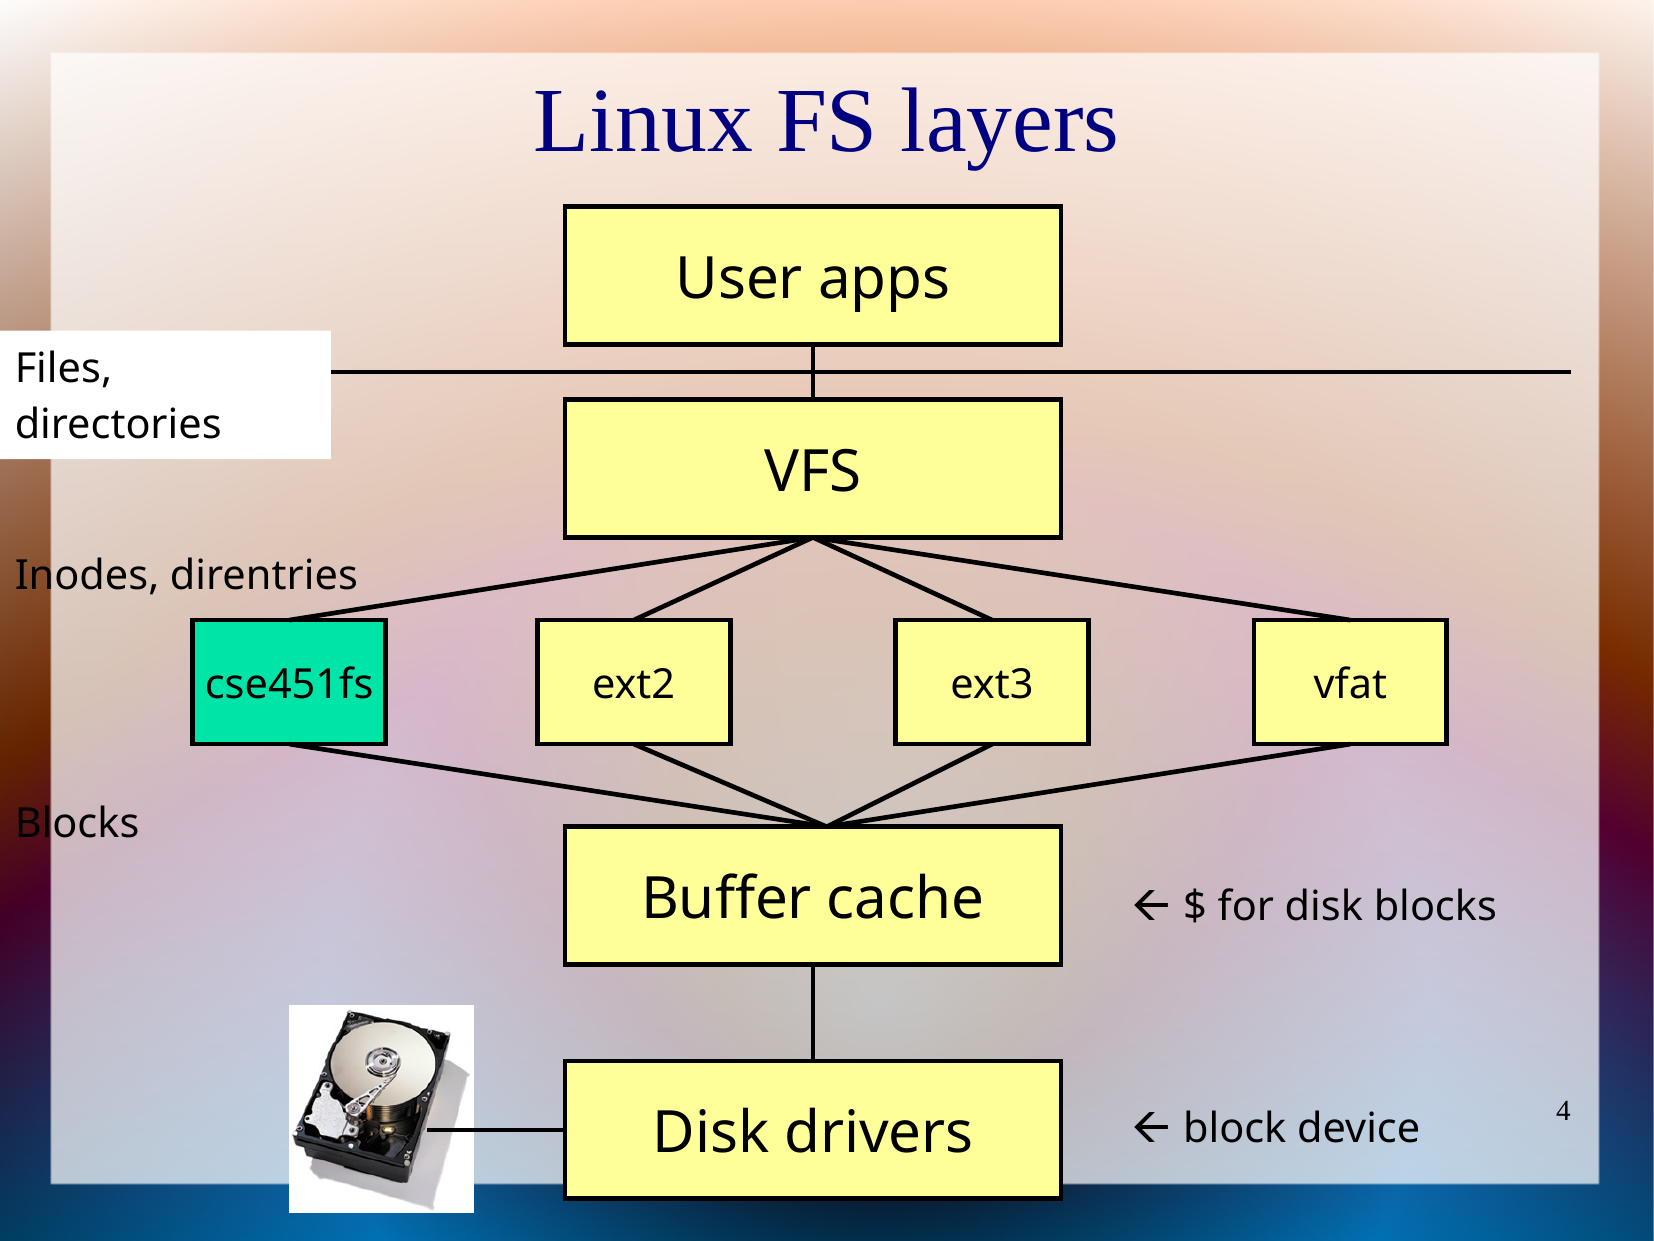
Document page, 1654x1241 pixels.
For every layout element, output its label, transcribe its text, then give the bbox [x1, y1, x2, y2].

text_box ext2 [537, 620, 731, 745]
text_box  block device [1116, 1091, 1599, 1164]
picture [642, 541, 984, 823]
text_box VFS [564, 399, 1061, 538]
picture [835, 544, 1327, 821]
text_box Disk drivers [564, 1060, 1061, 1199]
text_box ext3 [895, 620, 1089, 745]
text_box Inodes, direntries [0, 537, 386, 610]
text_box  $ for disk blocks [1116, 868, 1599, 941]
text_box User apps [564, 206, 1061, 345]
text_box vfat [1253, 620, 1447, 745]
picture [312, 544, 802, 820]
picture [0, 0, 1654, 1241]
text_box Buffer cache [564, 826, 1061, 965]
text_box Files, directories [0, 330, 331, 460]
title Linux FS layers [37, 38, 1618, 180]
picture [0, 374, 811, 602]
text_box cse451fs [192, 620, 386, 745]
text_box Blocks [0, 785, 166, 858]
